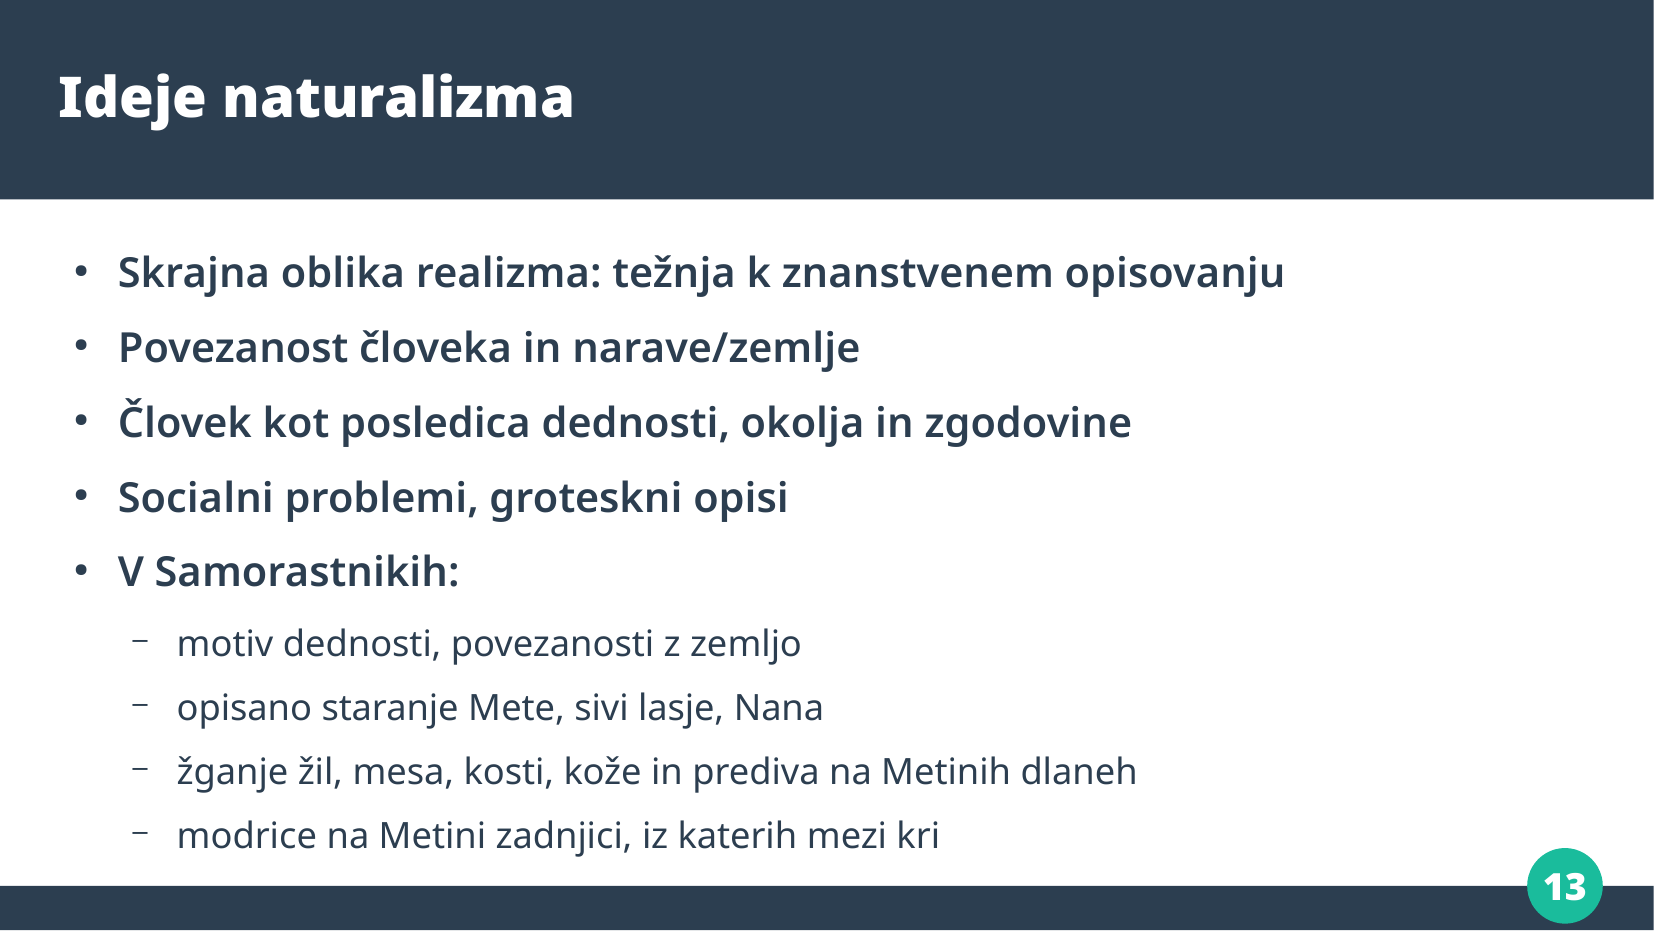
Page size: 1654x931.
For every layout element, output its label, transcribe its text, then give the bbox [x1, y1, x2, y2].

title Ideje naturalizma [59, 37, 1595, 155]
list Skrajna oblika realizma: težnja k znanstvenem opisovanju Povezanost človeka in narave/zemlje Človek kot posledica dednosti, okolja in zgodovine Socialni problemi, groteskni opisi V Samorastnikih: motiv dednosti, povezanosti z zemljo opisano staranje Mete, sivi lasje, Nana žganje žil, mesa, kosti, kože in prediva na Metinih dlaneh modrice na Metini zadnjici, iz katerih mezi kri [59, 243, 1595, 864]
